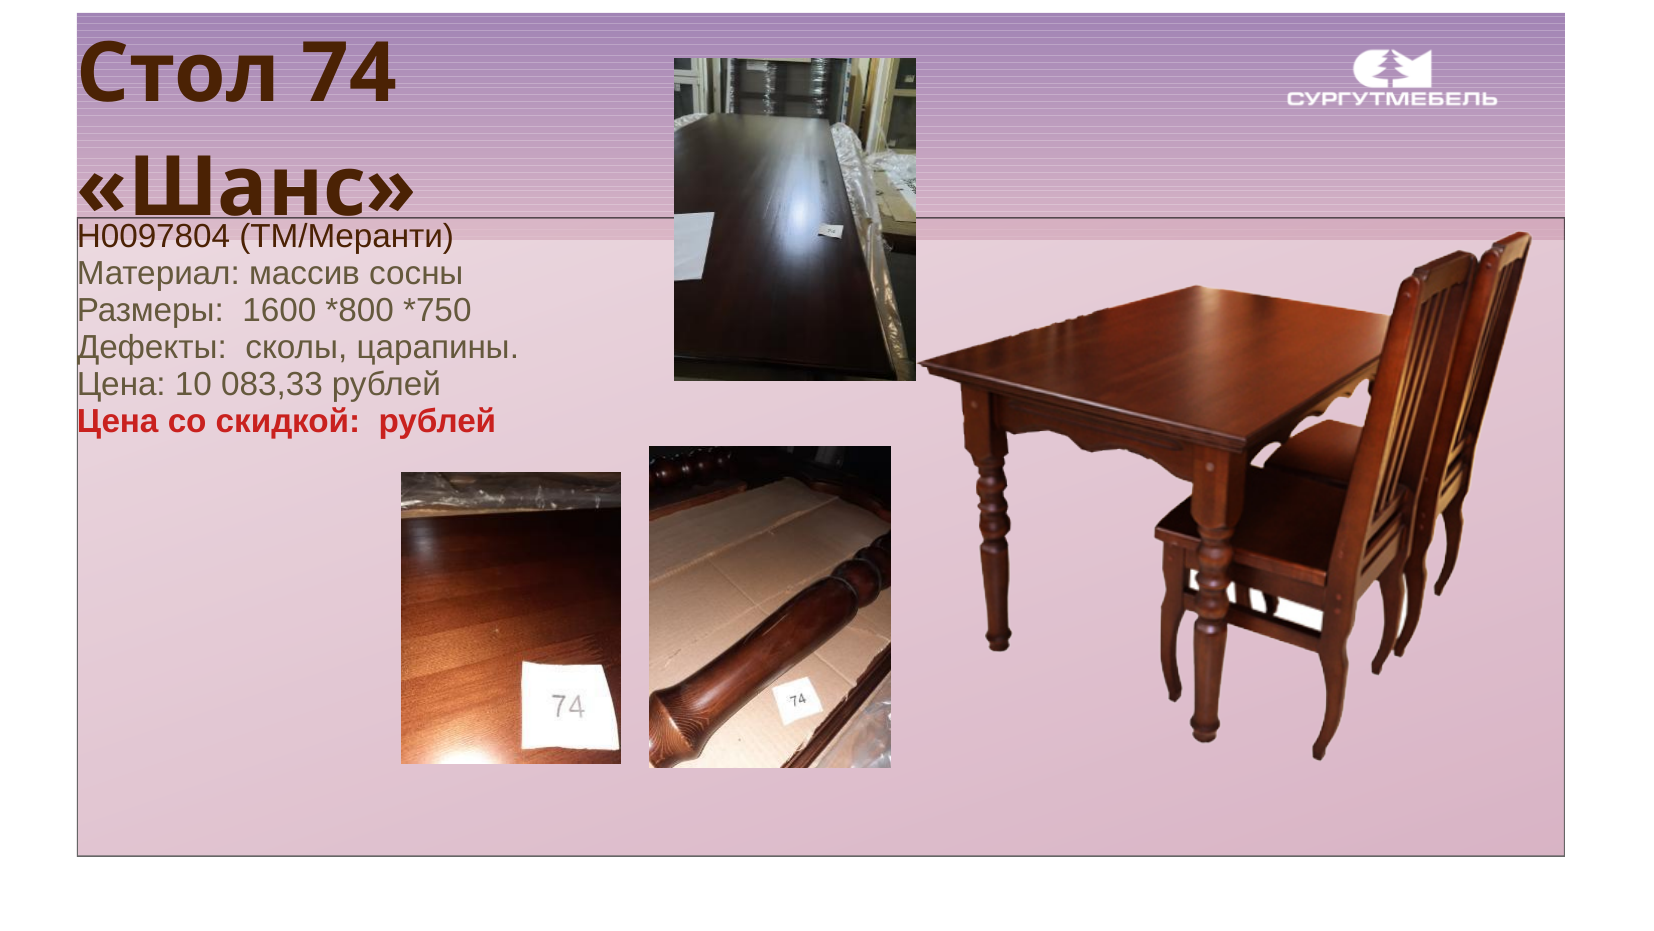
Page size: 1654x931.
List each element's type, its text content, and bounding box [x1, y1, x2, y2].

picture [649, 58, 1634, 768]
subtitle Н0097804 (ТМ/Меранти) Материал: массив сосны Размеры: 1600 *800 *750 Дефекты: сколы, царапины. Цена: 10 083,33 рублей Цена со скидкой: рублей [76, 217, 1565, 857]
picture [401, 472, 621, 764]
title Стол 74 «Шанс» [76, 23, 1565, 217]
picture [1262, 5, 1513, 170]
